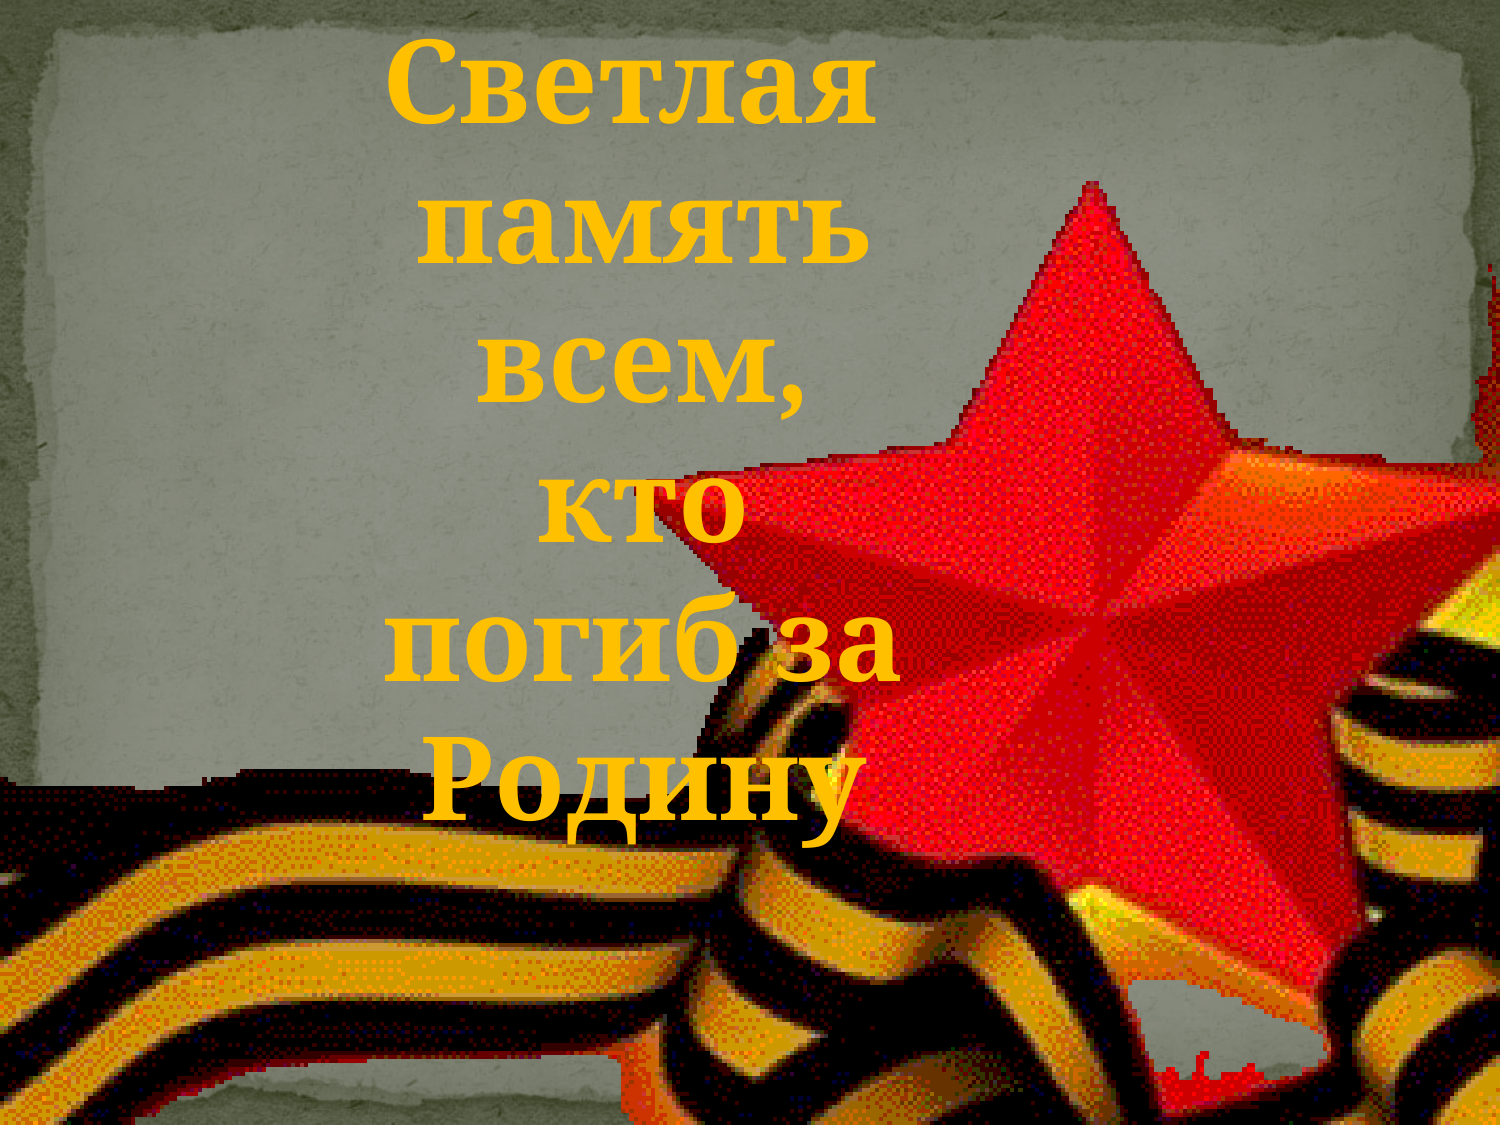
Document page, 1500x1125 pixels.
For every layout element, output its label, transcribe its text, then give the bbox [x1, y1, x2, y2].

picture [0, 0, 1500, 1125]
list Светлая память всем, кто погиб за Родину [0, 0, 929, 860]
